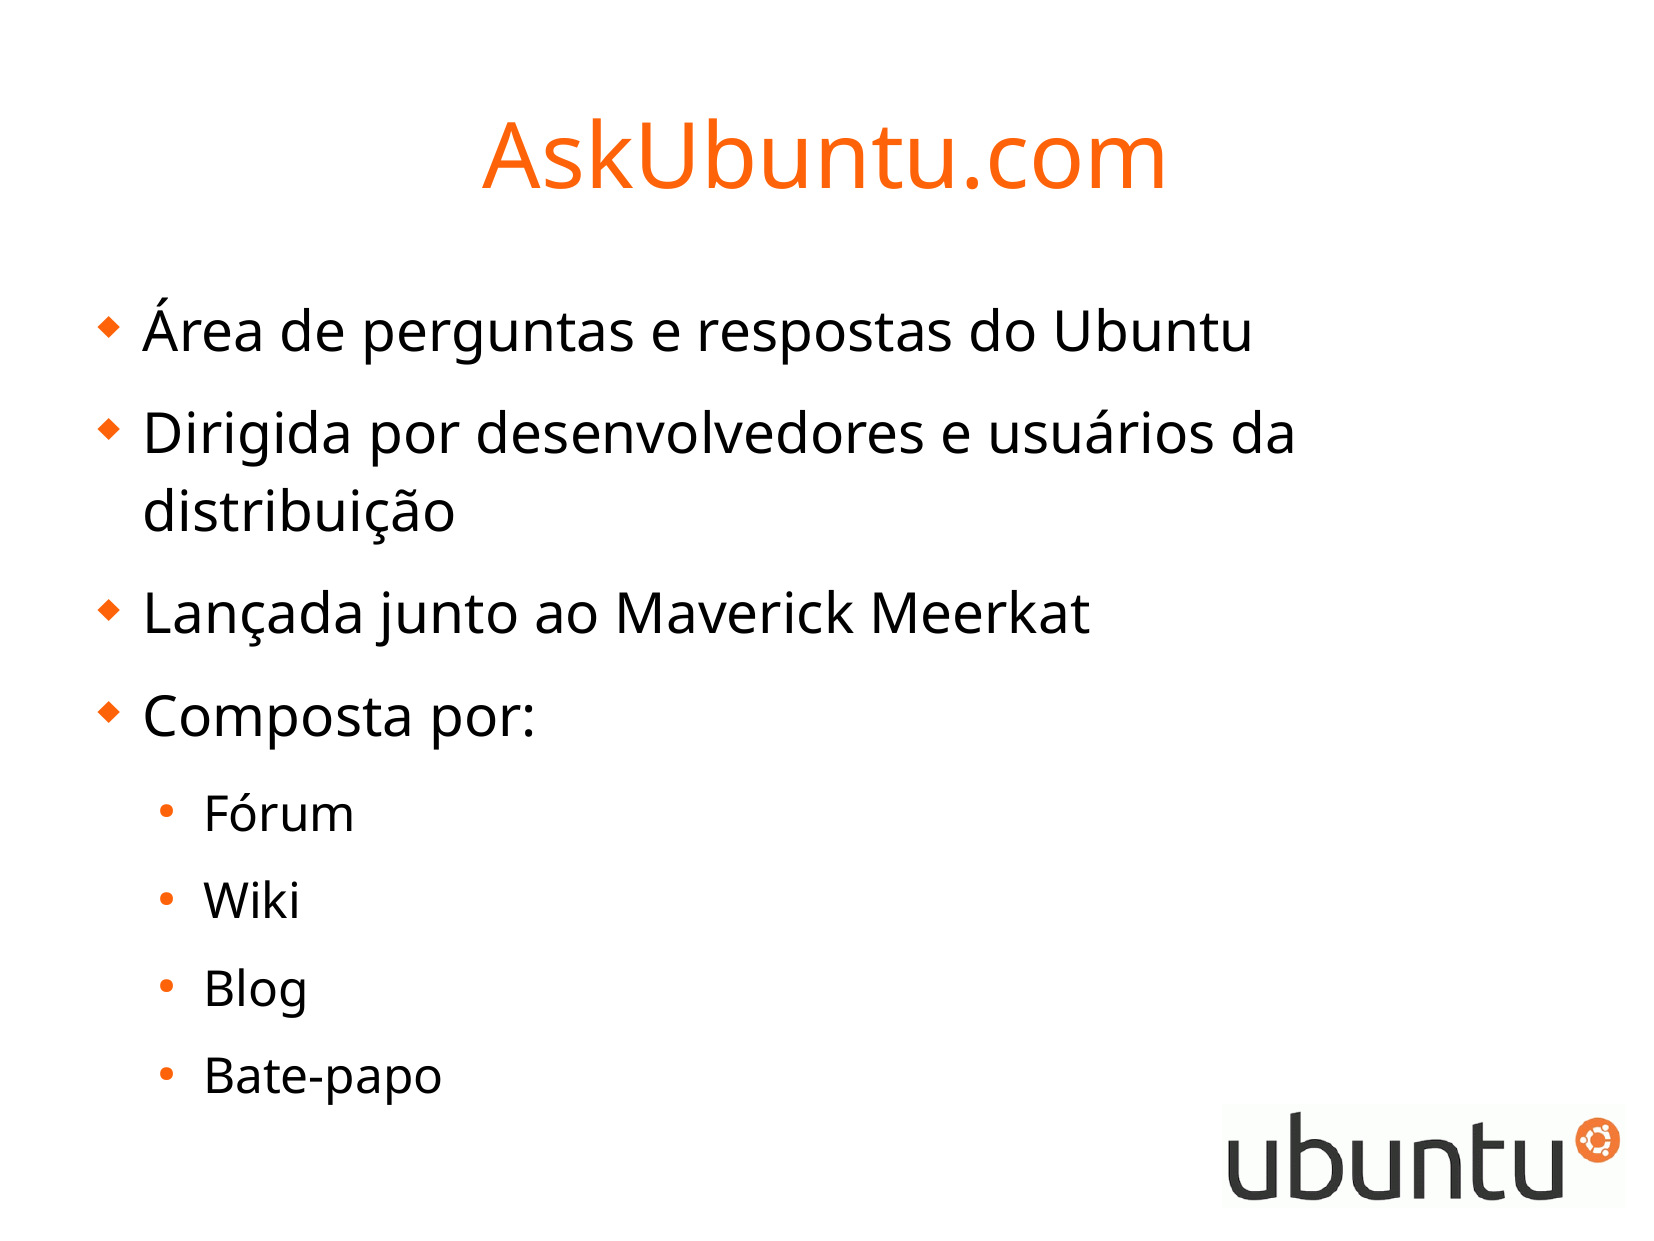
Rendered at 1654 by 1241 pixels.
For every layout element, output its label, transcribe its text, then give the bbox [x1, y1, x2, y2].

picture [1222, 1104, 1625, 1208]
title AskUbuntu.com [82, 56, 1571, 250]
list Área de perguntas e respostas do Ubuntu Dirigida por desenvolvedores e usuários da distribuição Lançada junto ao Maverick Meerkat Composta por: Fórum Wiki Blog Bate-papo [82, 290, 1571, 1109]
